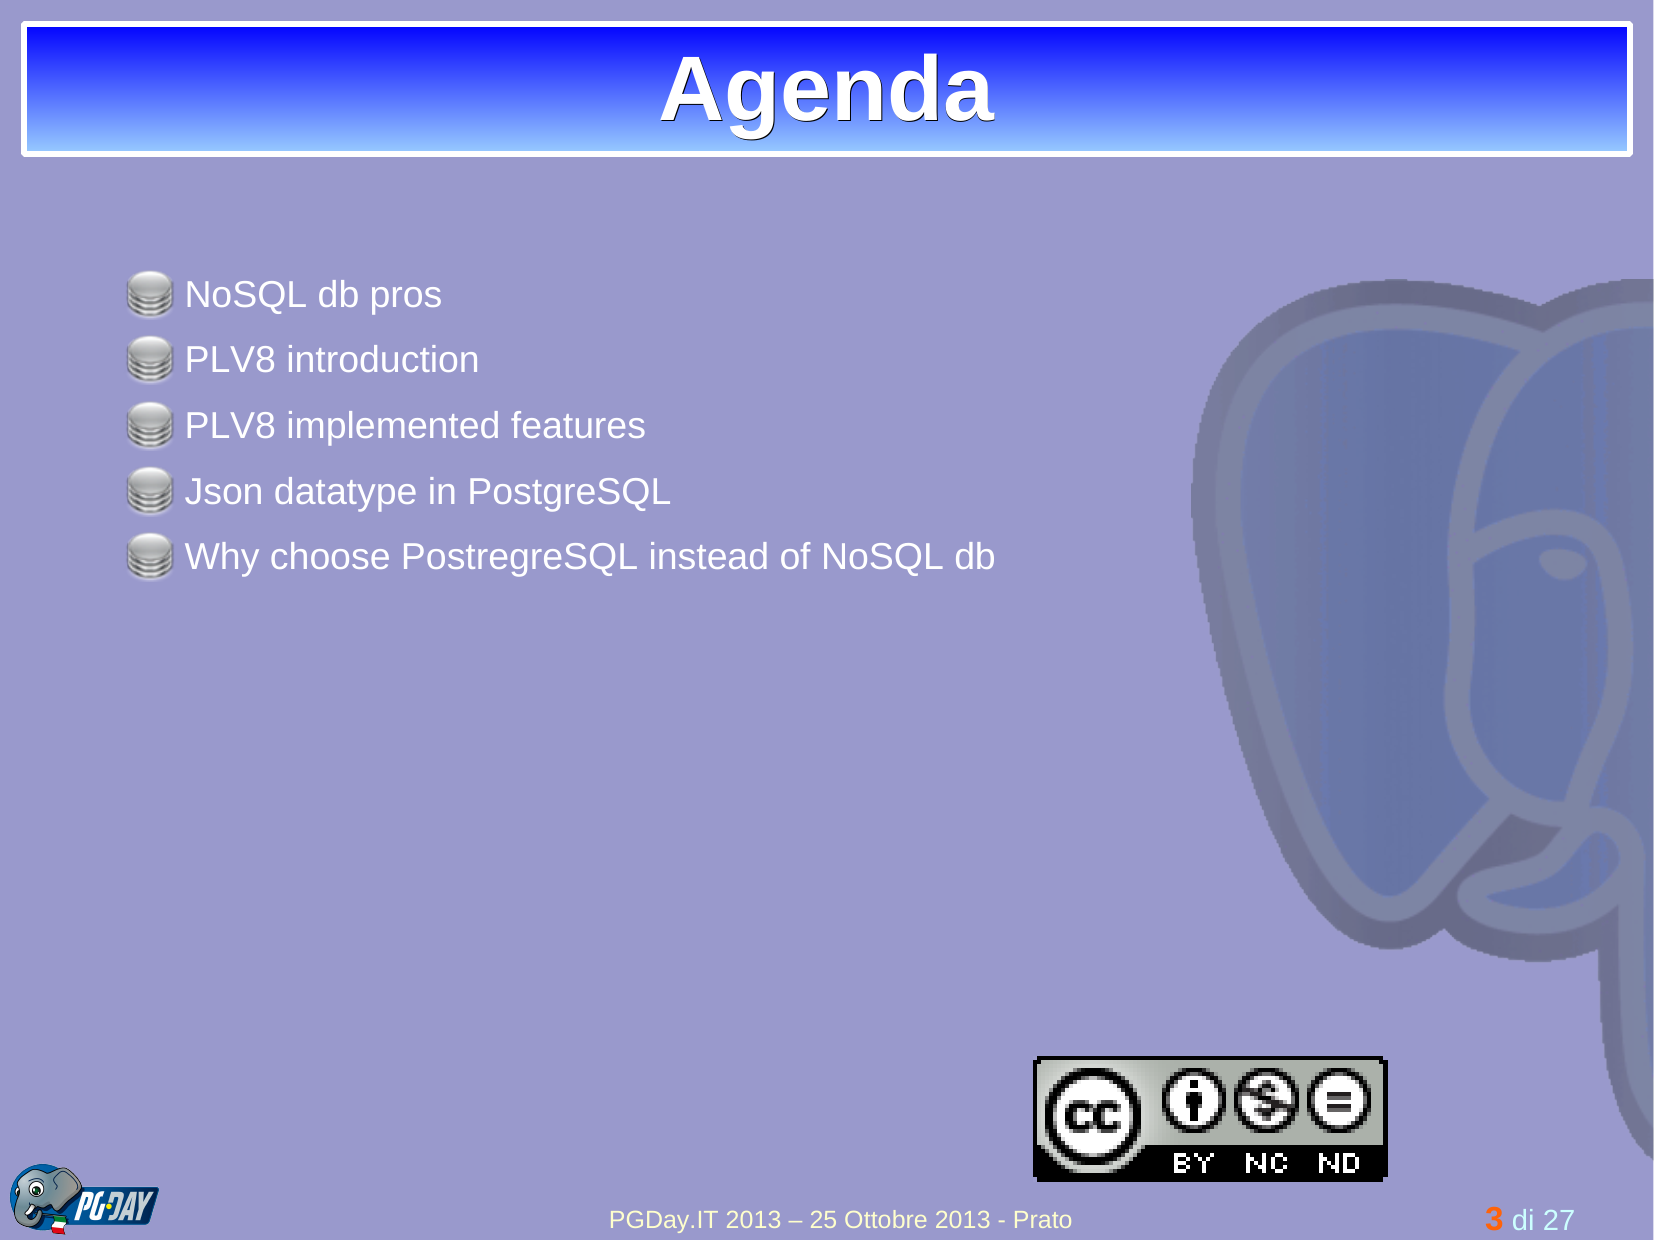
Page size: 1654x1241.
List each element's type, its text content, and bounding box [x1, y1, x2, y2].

title Agenda [23, 23, 1630, 154]
picture [9, 1163, 160, 1236]
list NoSQL db pros PLV8 introduction PLV8 implemented features Json datatype in PostgreSQL Why choose PostregreSQL instead of NoSQL db [29, 215, 1625, 1137]
picture [1033, 279, 1654, 1182]
